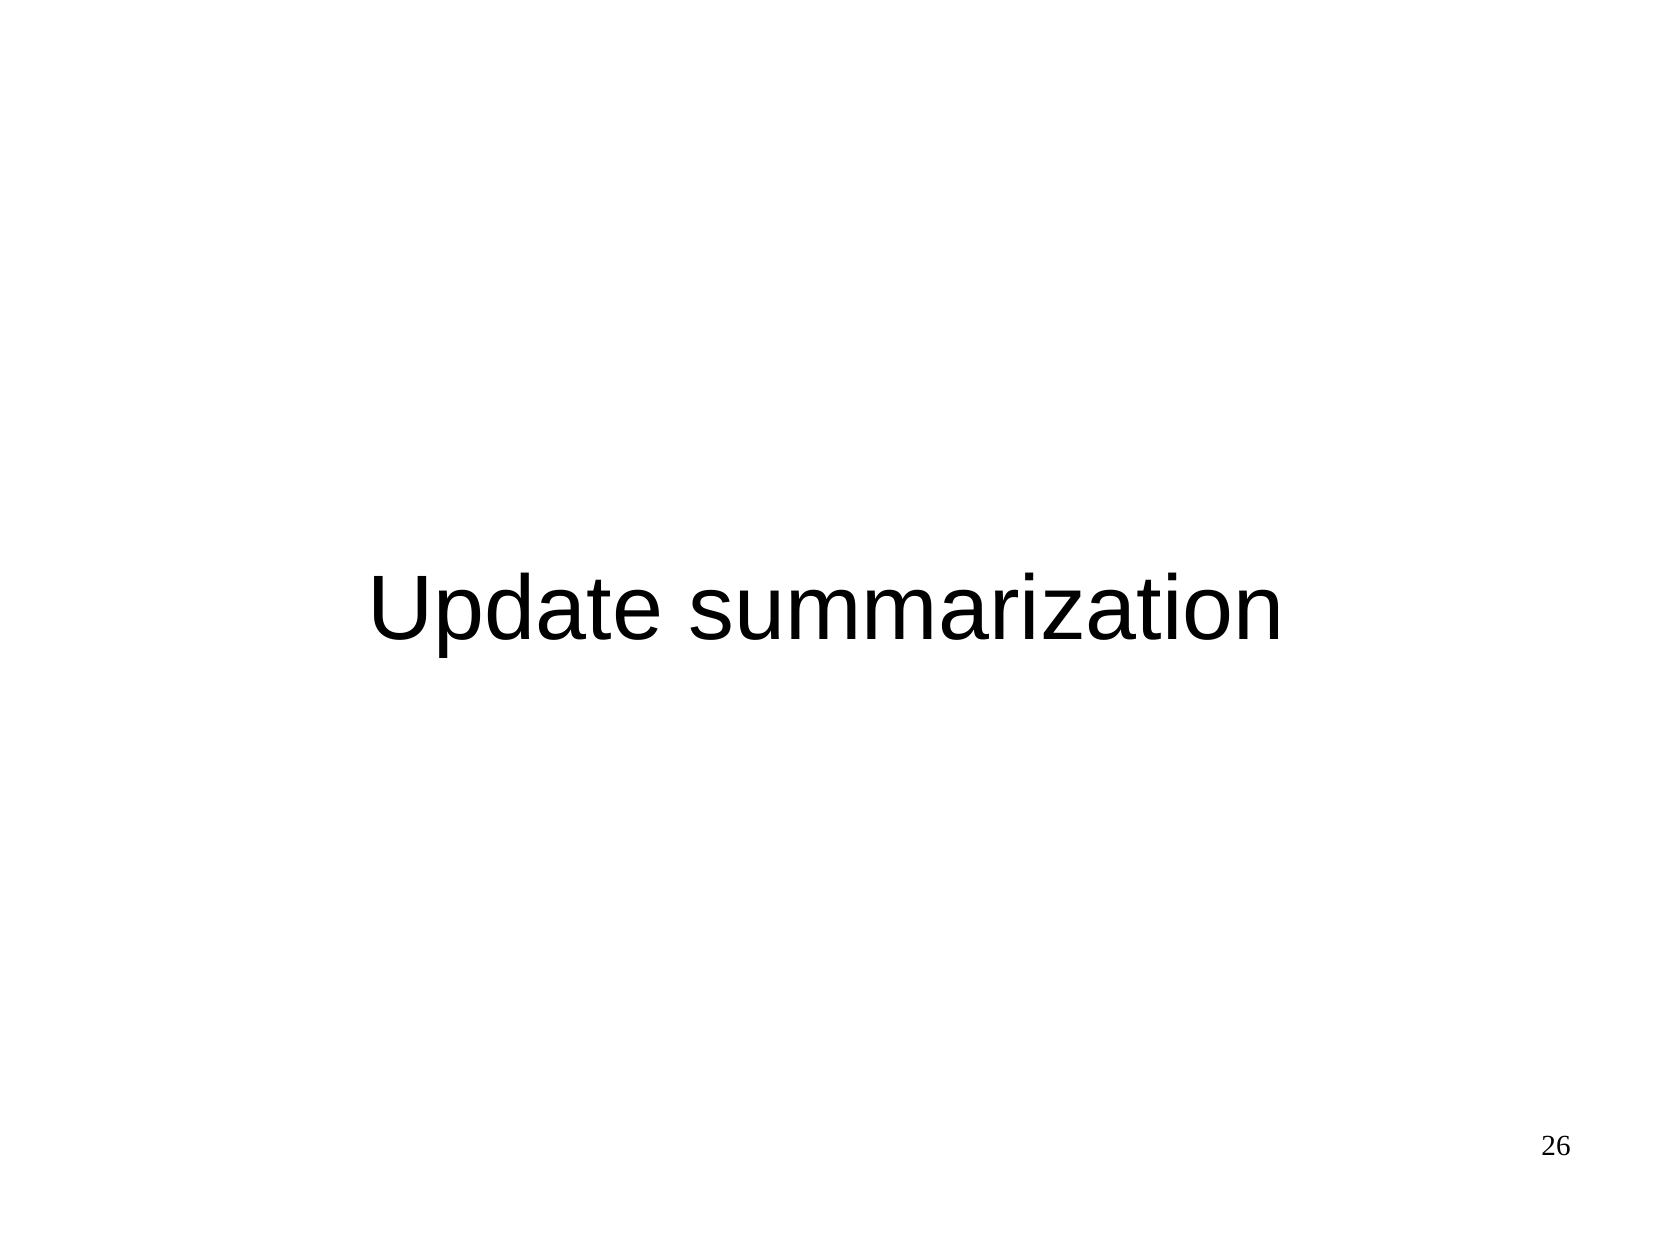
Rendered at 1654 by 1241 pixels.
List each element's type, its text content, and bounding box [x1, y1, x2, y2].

title Update summarization [82, 504, 1571, 712]
